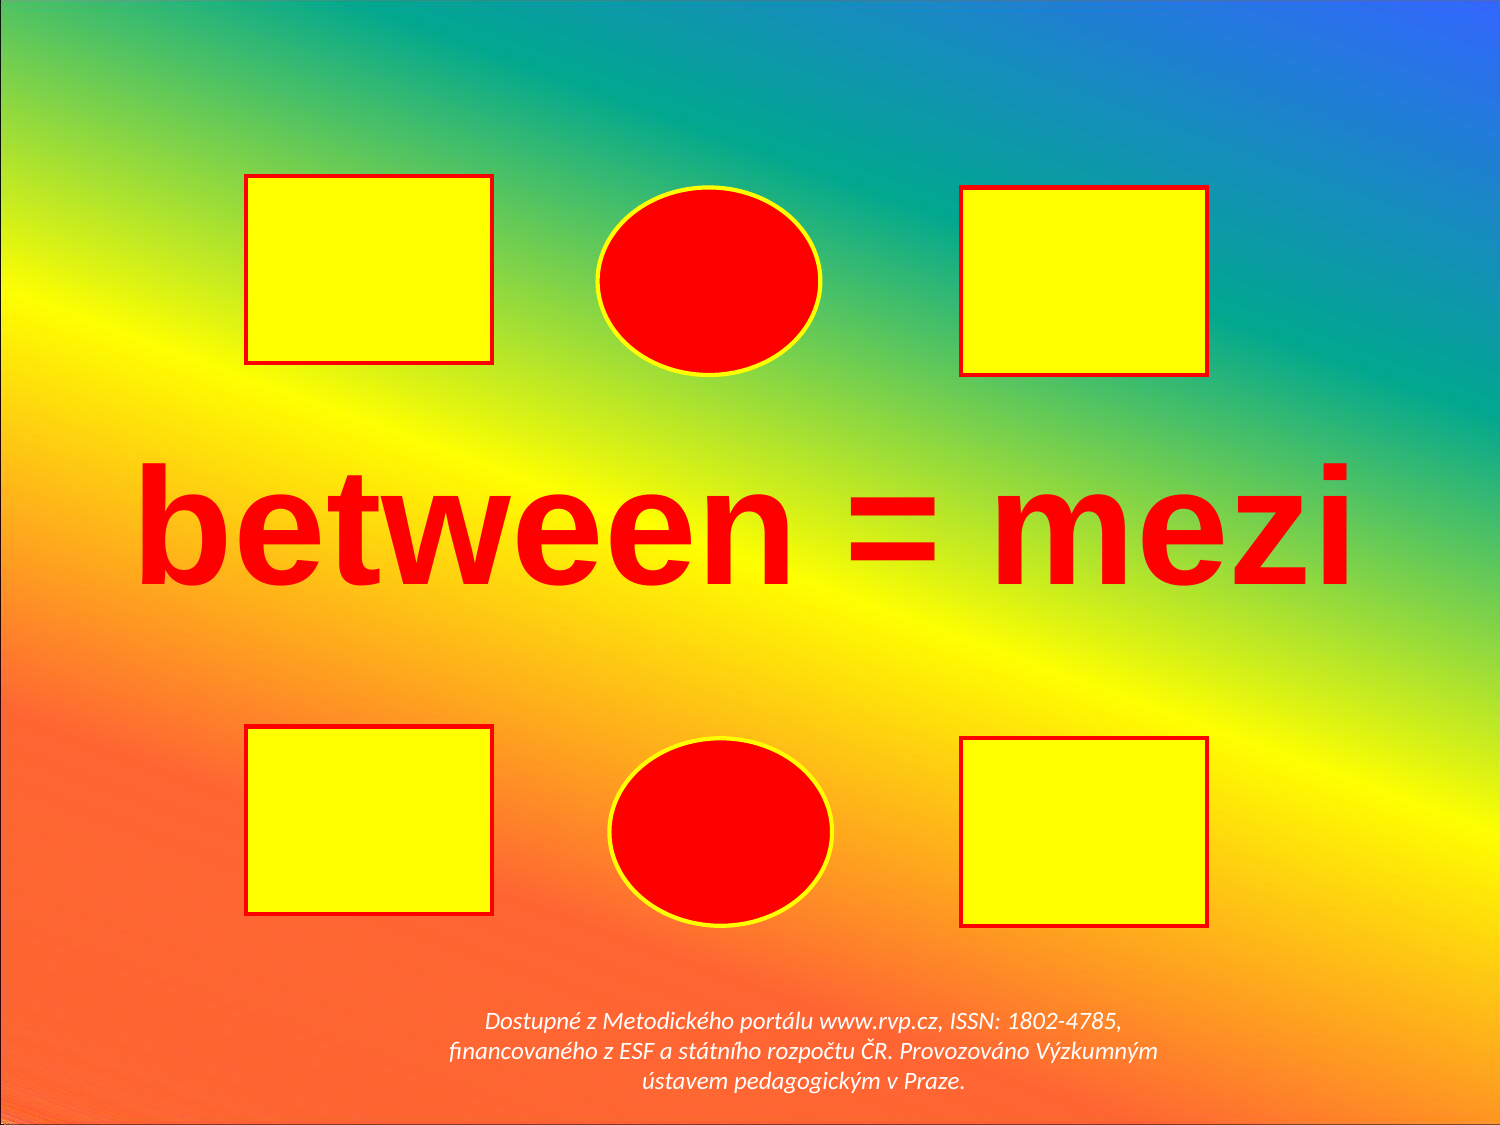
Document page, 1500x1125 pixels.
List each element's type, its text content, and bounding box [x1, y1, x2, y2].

text_box [609, 738, 833, 926]
text_box Dostupné z Metodického portálu www.rvp.cz, ISSN: 1802-4785, financovaného z ESF a státního rozpočtu ČR. Provozováno Výzkumným ústavem pedagogickým v Praze. [421, 1019, 1187, 1080]
text_box between = mezi [117, 410, 1395, 626]
title [0, 316, 1465, 739]
text_box [246, 726, 493, 914]
text_box [246, 175, 493, 364]
picture [0, 0, 1500, 1125]
text_box [960, 187, 1207, 375]
text_box [597, 187, 821, 376]
text_box [960, 738, 1207, 926]
